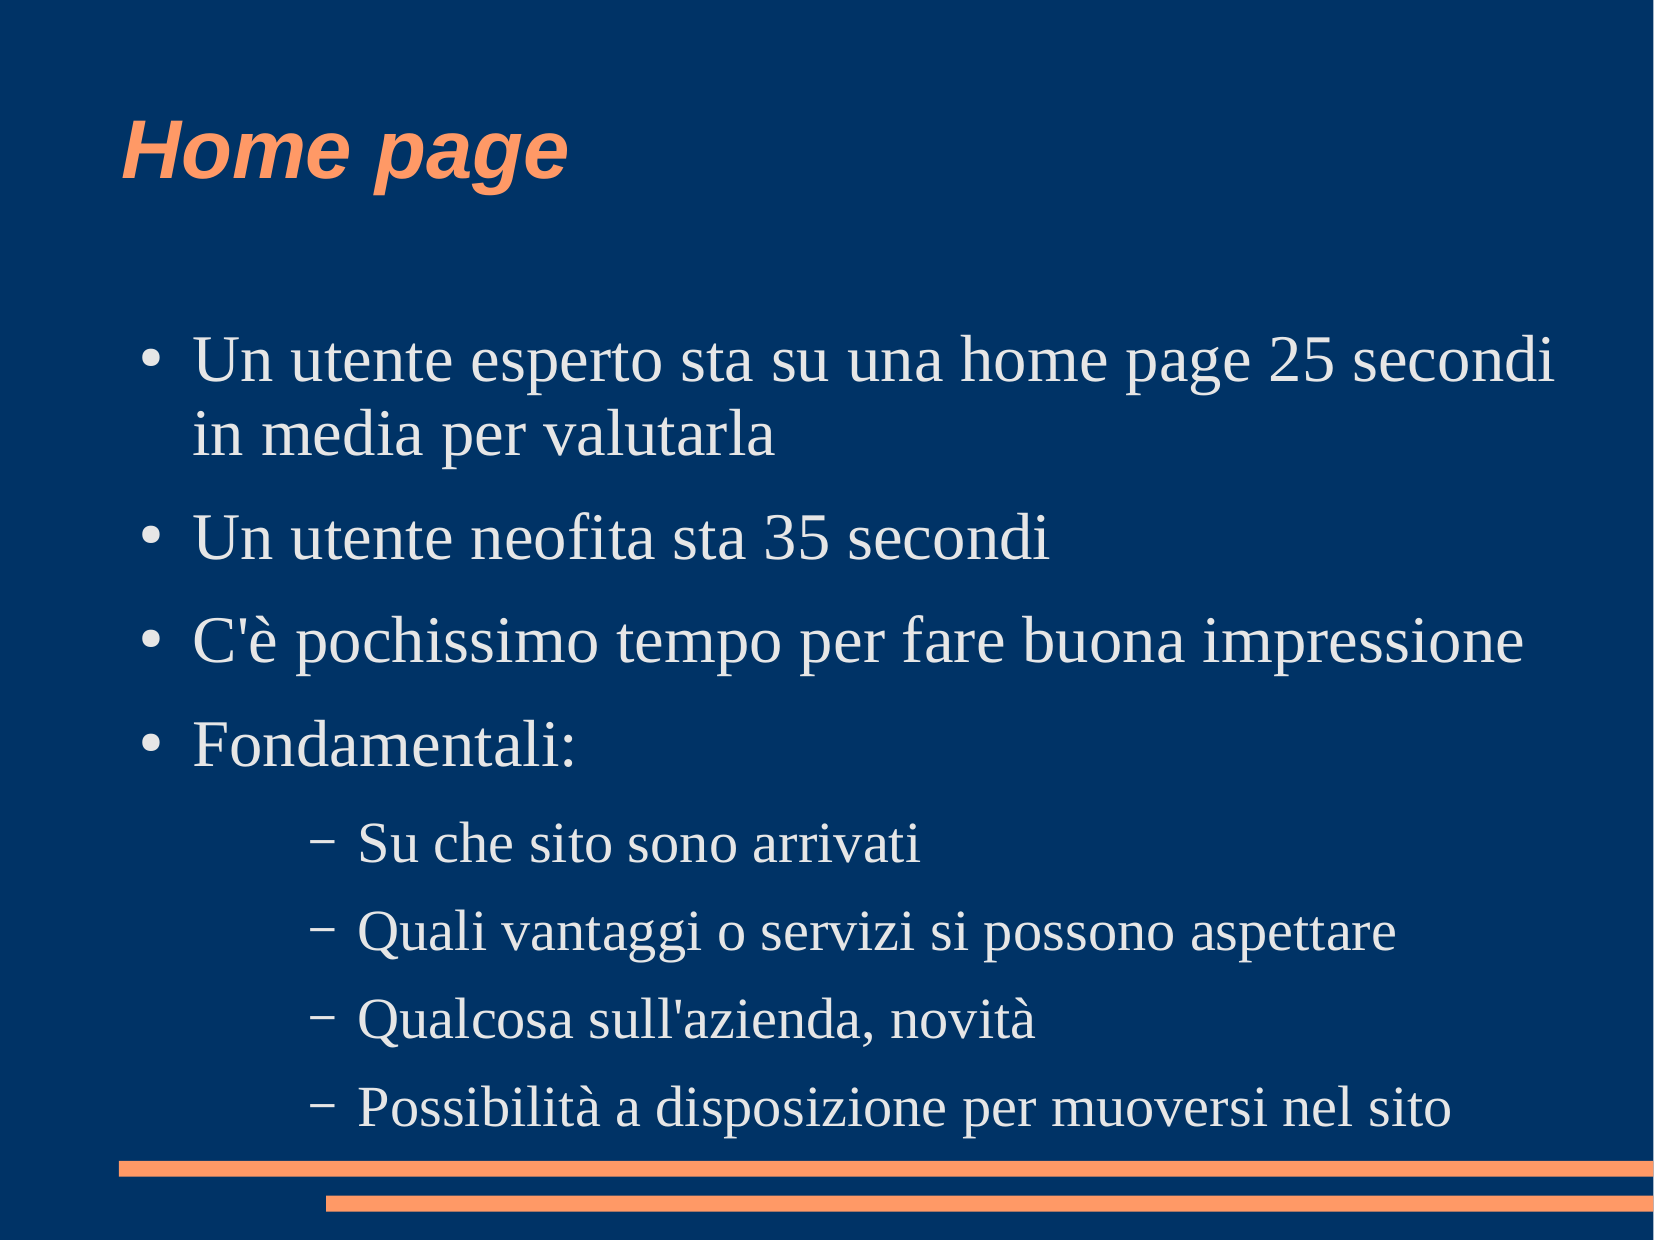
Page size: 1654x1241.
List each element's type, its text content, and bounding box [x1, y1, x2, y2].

list Un utente esperto sta su una home page 25 secondi in media per valutarla Un utente neofita sta 35 secondi C'è pochissimo tempo per fare buona impressione Fondamentali: Su che sito sono arrivati Quali vantaggi o servizi si possono aspettare Qualcosa sull'azienda, novità Possibilità a disposizione per muoversi nel sito [121, 322, 1561, 1144]
title Home page [121, 53, 1534, 246]
